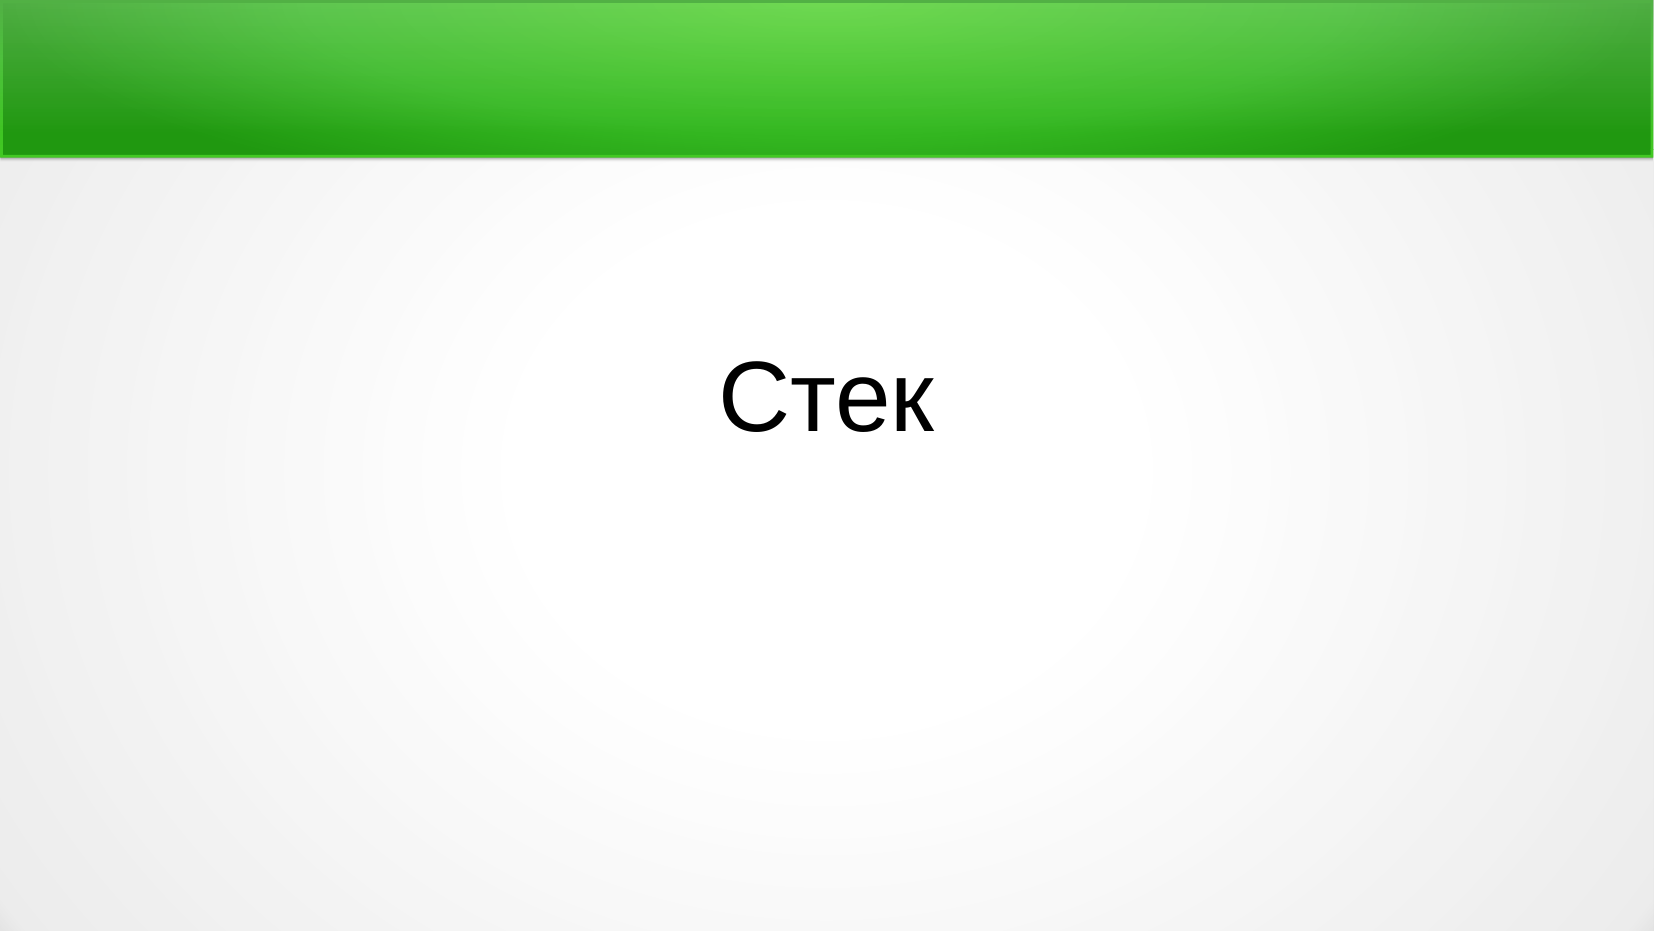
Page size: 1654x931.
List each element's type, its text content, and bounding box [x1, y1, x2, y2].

subtitle Стек [82, 37, 1571, 758]
